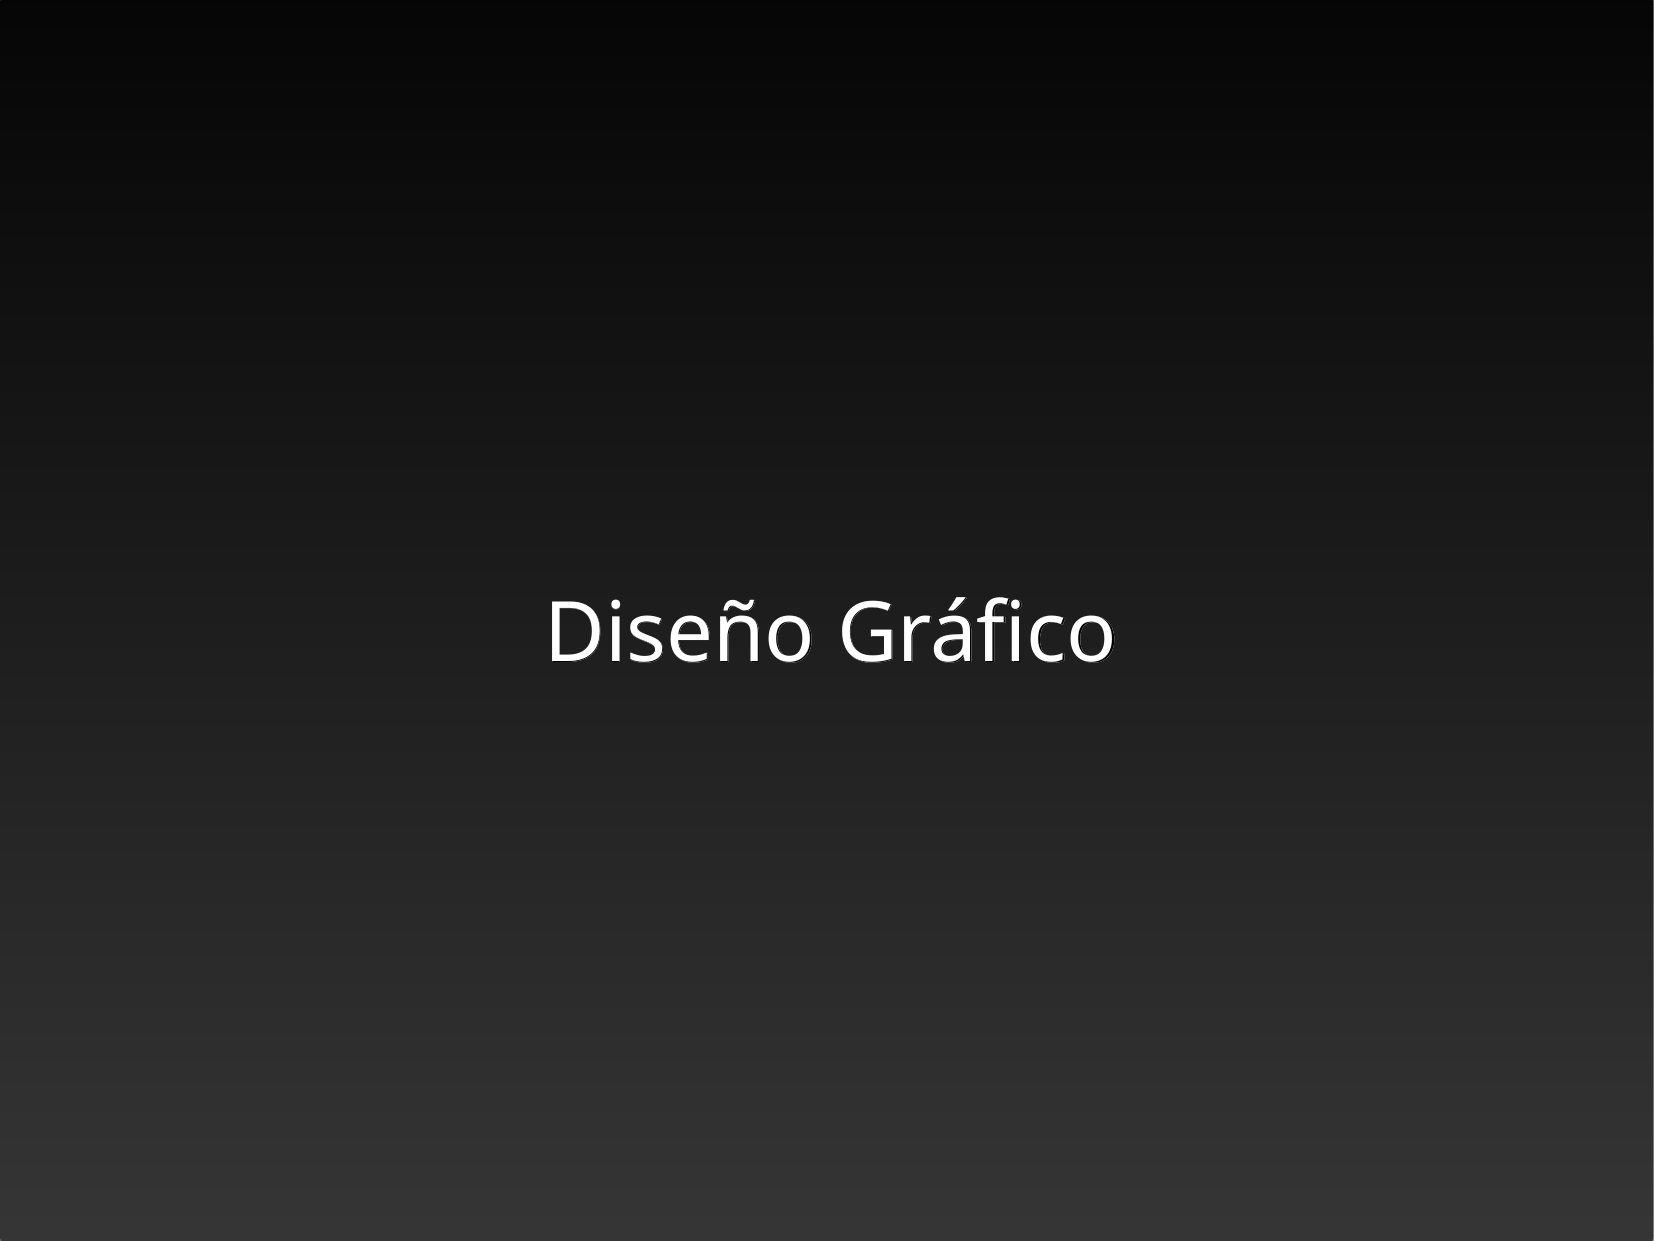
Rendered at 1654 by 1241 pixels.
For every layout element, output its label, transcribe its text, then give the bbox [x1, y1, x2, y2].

text_box Diseño Gráfico [529, 565, 1124, 675]
picture [0, 0, 1654, 1241]
